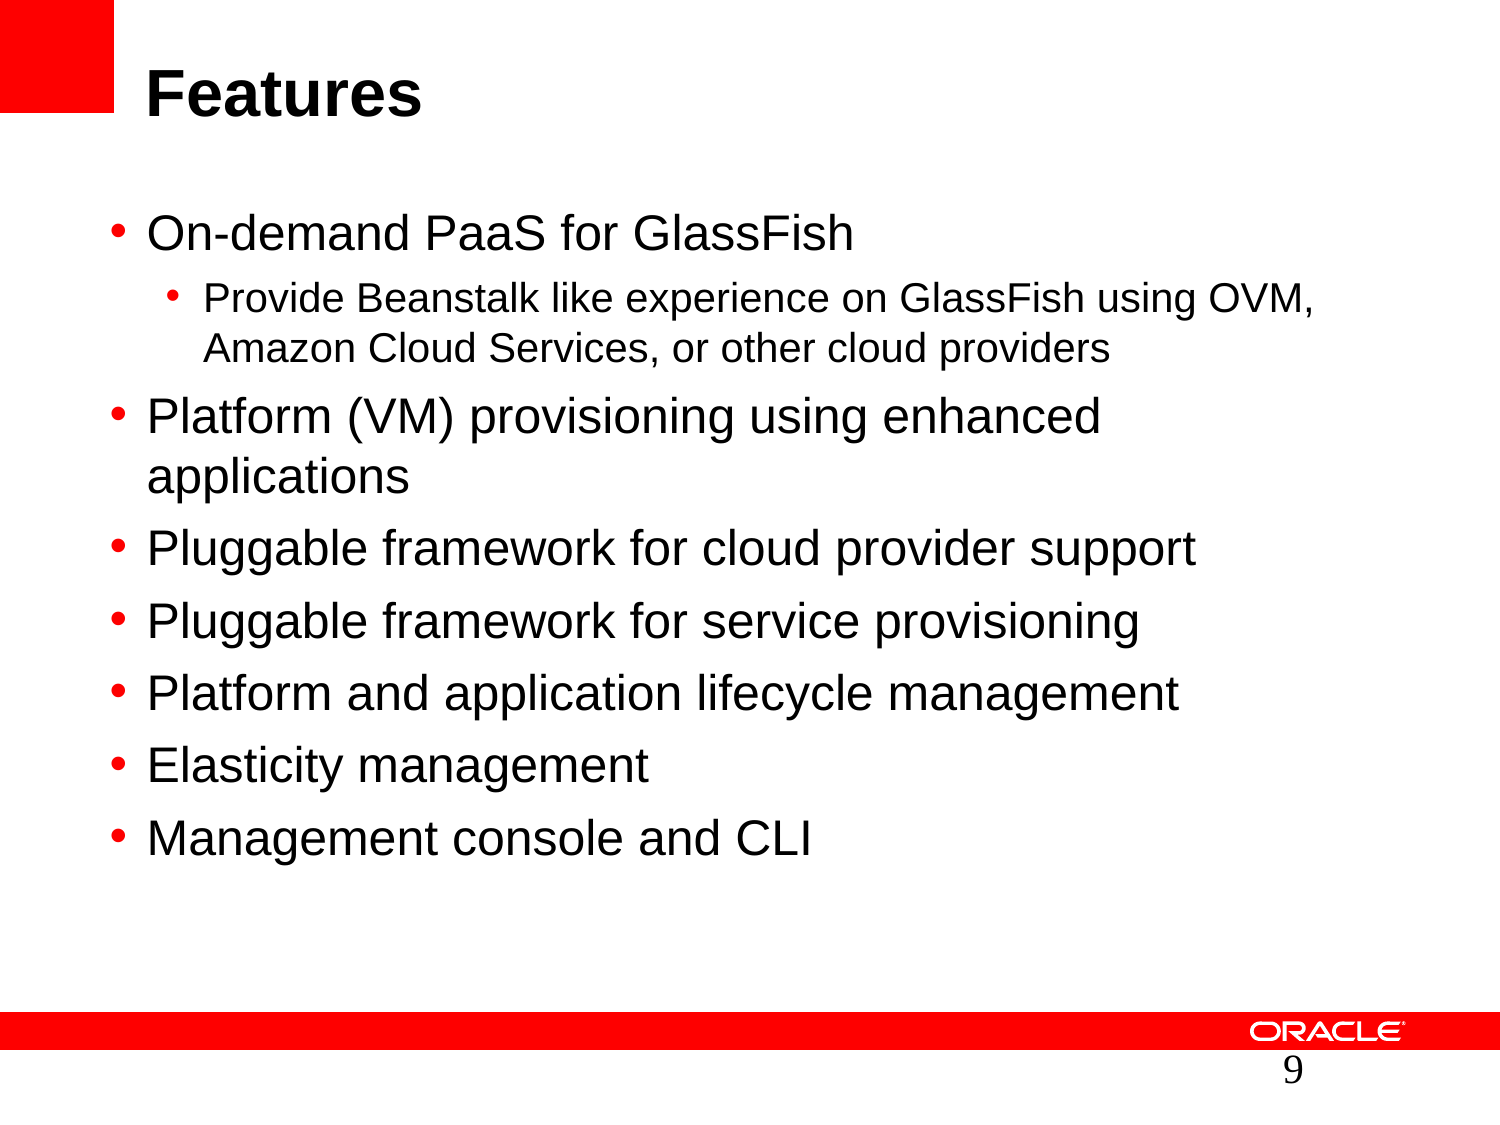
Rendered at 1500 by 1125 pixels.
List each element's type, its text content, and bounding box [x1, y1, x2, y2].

picture [0, 0, 114, 113]
title Features [145, 49, 1390, 205]
picture [0, 1012, 1500, 1050]
list On-demand PaaS for GlassFish Provide Beanstalk like experience on GlassFish using OVM, Amazon Cloud Services, or other cloud providers Platform (VM) provisioning using enhanced applications Pluggable framework for cloud provider support Pluggable framework for service provisioning Platform and application lifecycle management Elasticity management Management console and CLI [109, 200, 1346, 938]
